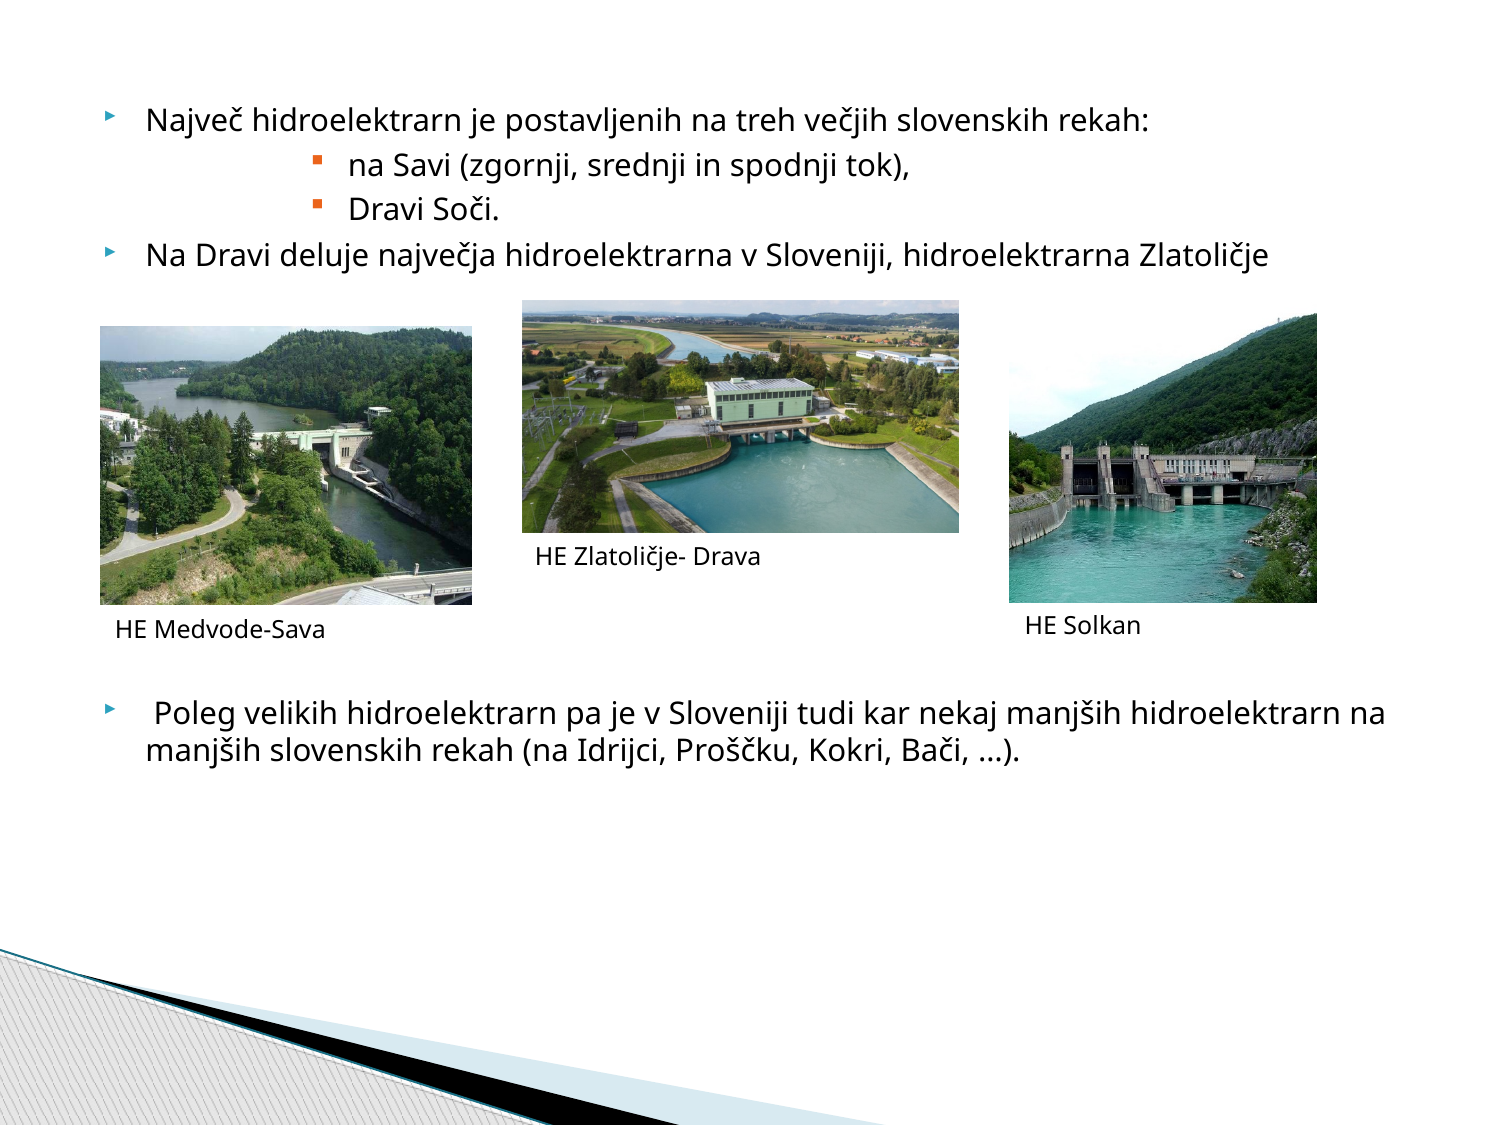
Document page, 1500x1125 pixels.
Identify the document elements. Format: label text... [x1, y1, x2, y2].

picture [1009, 296, 1317, 602]
picture [100, 326, 472, 605]
text_box HE Zlatoličje- Drava [520, 533, 845, 578]
list Največ hidroelektrarn je postavljenih na treh večjih slovenskih rekah: na Savi (zgornji, srednji in spodnji tok), Dravi Soči. Na Dravi deluje največja hidroelektrarna v Sloveniji, hidroelektrarna Zlatoličje Poleg velikih hidroelektrarn pa je v Sloveniji tudi kar nekaj manjših hidroelektrarn na manjših slovenskih rekah (na Idrijci, Proščku, Kokri, Bači, …). [70, 46, 1421, 950]
text_box HE Solkan [1009, 602, 1317, 648]
picture [522, 300, 959, 534]
text_box HE Medvode-Sava [100, 605, 408, 651]
